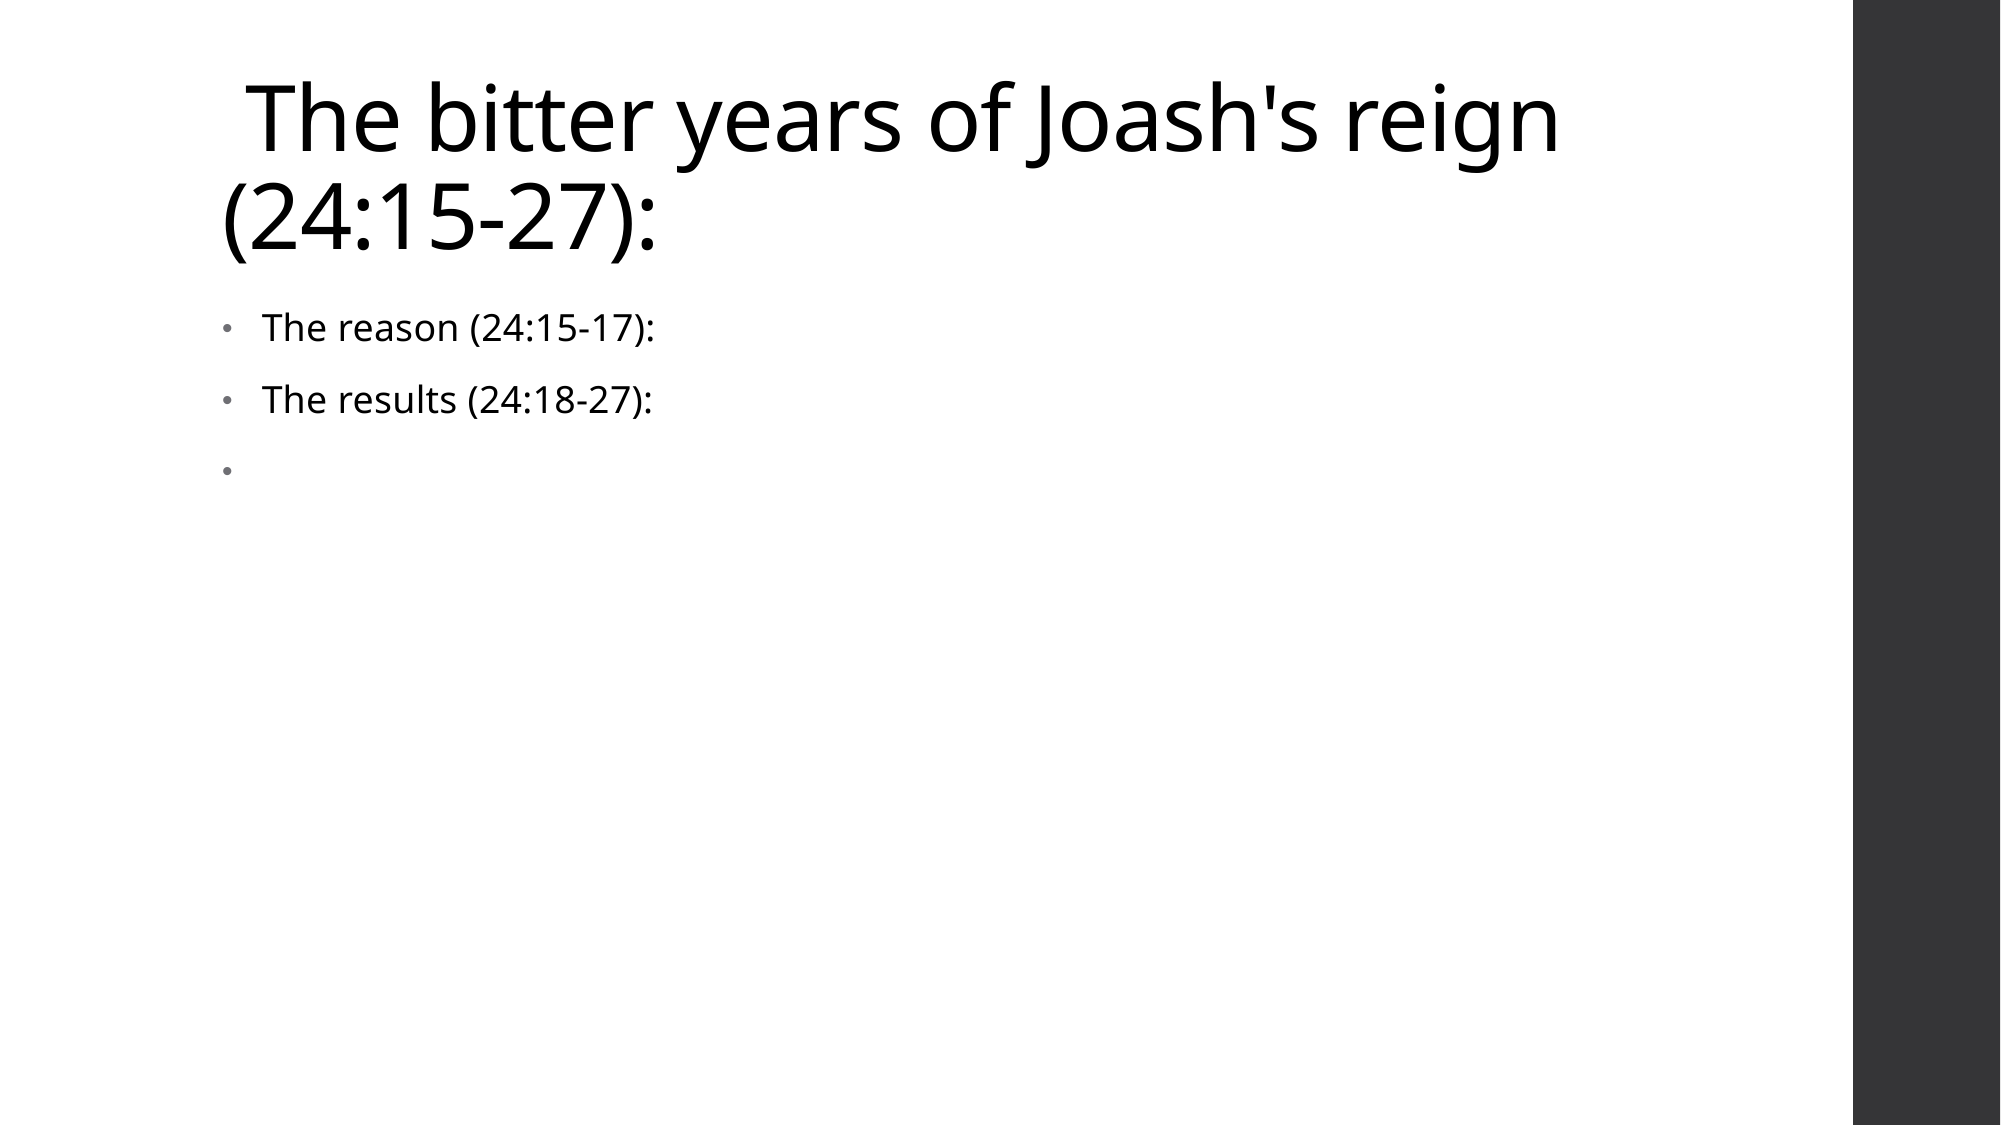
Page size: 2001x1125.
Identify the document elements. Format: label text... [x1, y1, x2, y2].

title The bitter years of Joash's reign (24:15-27): [206, 60, 1797, 278]
list The reason (24:15-17): The results (24:18-27): [206, 299, 1617, 1014]
